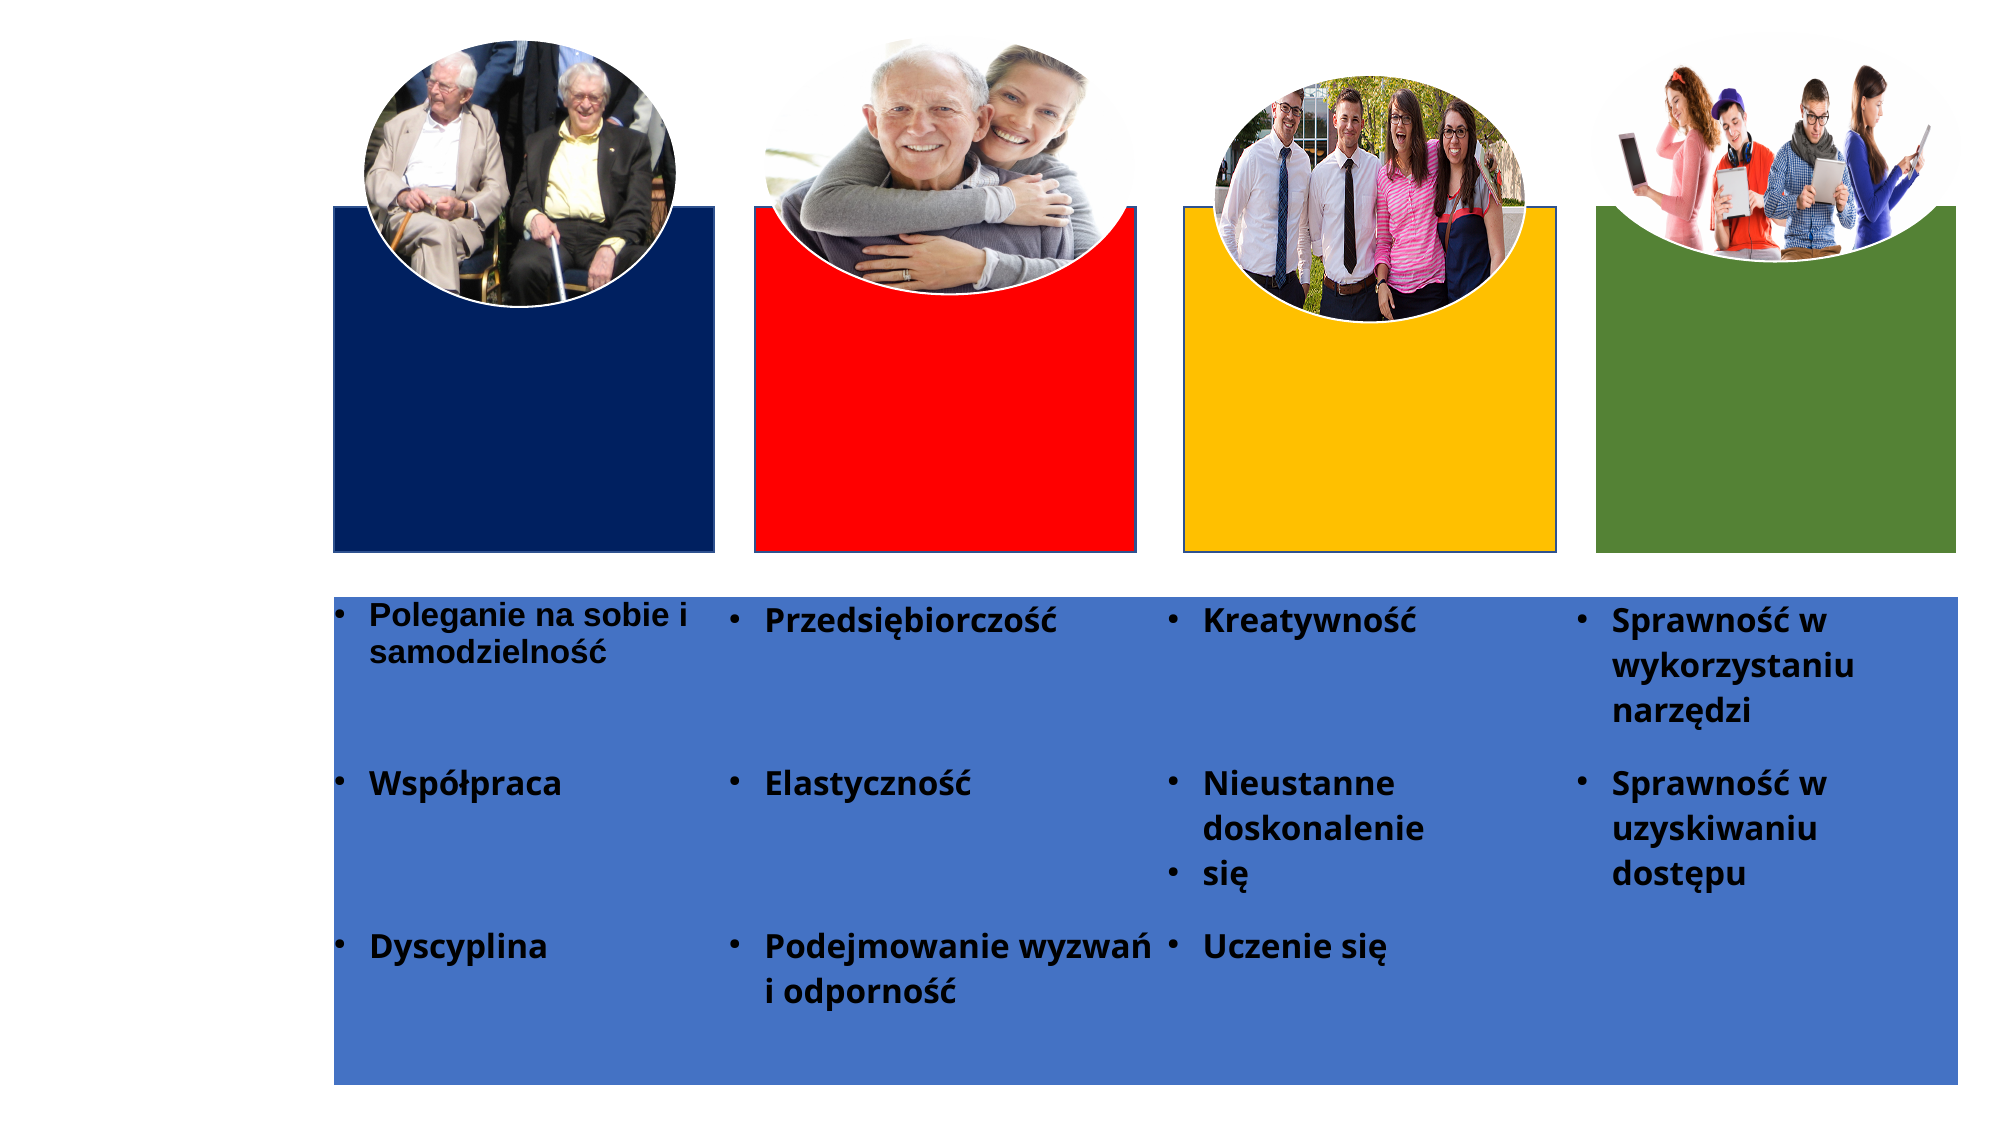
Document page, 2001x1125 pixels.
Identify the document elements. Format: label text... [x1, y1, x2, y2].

text_box [1184, 74, 1556, 552]
table_cell Uczenie się [1167, 923, 1576, 1085]
table_header Poleganie na sobie i samodzielność [334, 597, 729, 760]
text_box [1589, 30, 1962, 552]
table_cell Dyscyplina [334, 923, 729, 1085]
table_cell Elastyczność [729, 760, 1167, 923]
table_cell [1576, 923, 1958, 1085]
table_header Sprawność w wykorzystaniu narzędzi [1576, 597, 1958, 760]
table_cell Sprawność w uzyskiwaniu dostępu [1576, 760, 1958, 923]
table_cell Podejmowanie wyzwań i odporność [729, 923, 1167, 1085]
table_cell Współpraca [334, 760, 729, 923]
text_box [334, 39, 714, 552]
text_box [755, 34, 1136, 552]
table_header Kreatywność [1167, 597, 1576, 760]
table_header Przedsiębiorczość [729, 597, 1167, 760]
table_cell Nieustanne doskonalenie się [1167, 760, 1576, 923]
